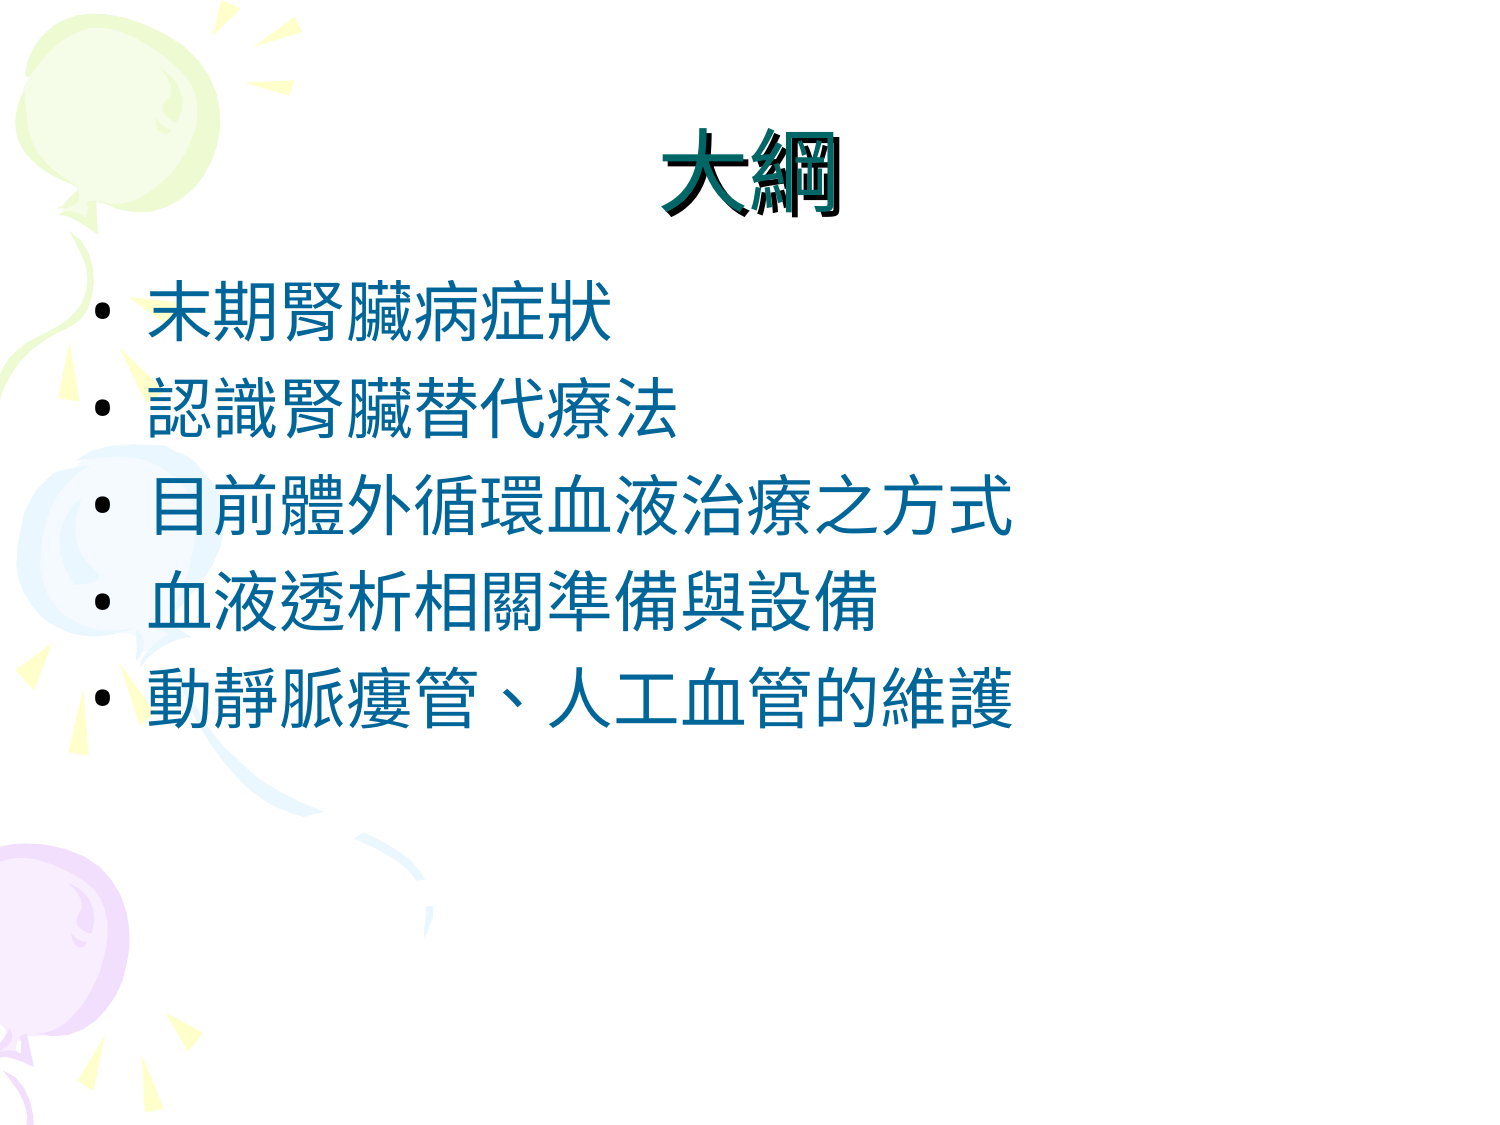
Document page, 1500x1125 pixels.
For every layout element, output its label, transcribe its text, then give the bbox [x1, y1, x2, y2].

list 末期腎臟病症狀 認識腎臟替代療法 目前體外循環血液治療之方式 血液透析相關準備與設備 動靜脈瘻管、人工血管的維護 [75, 262, 1426, 994]
title 大綱 [72, 16, 1426, 233]
